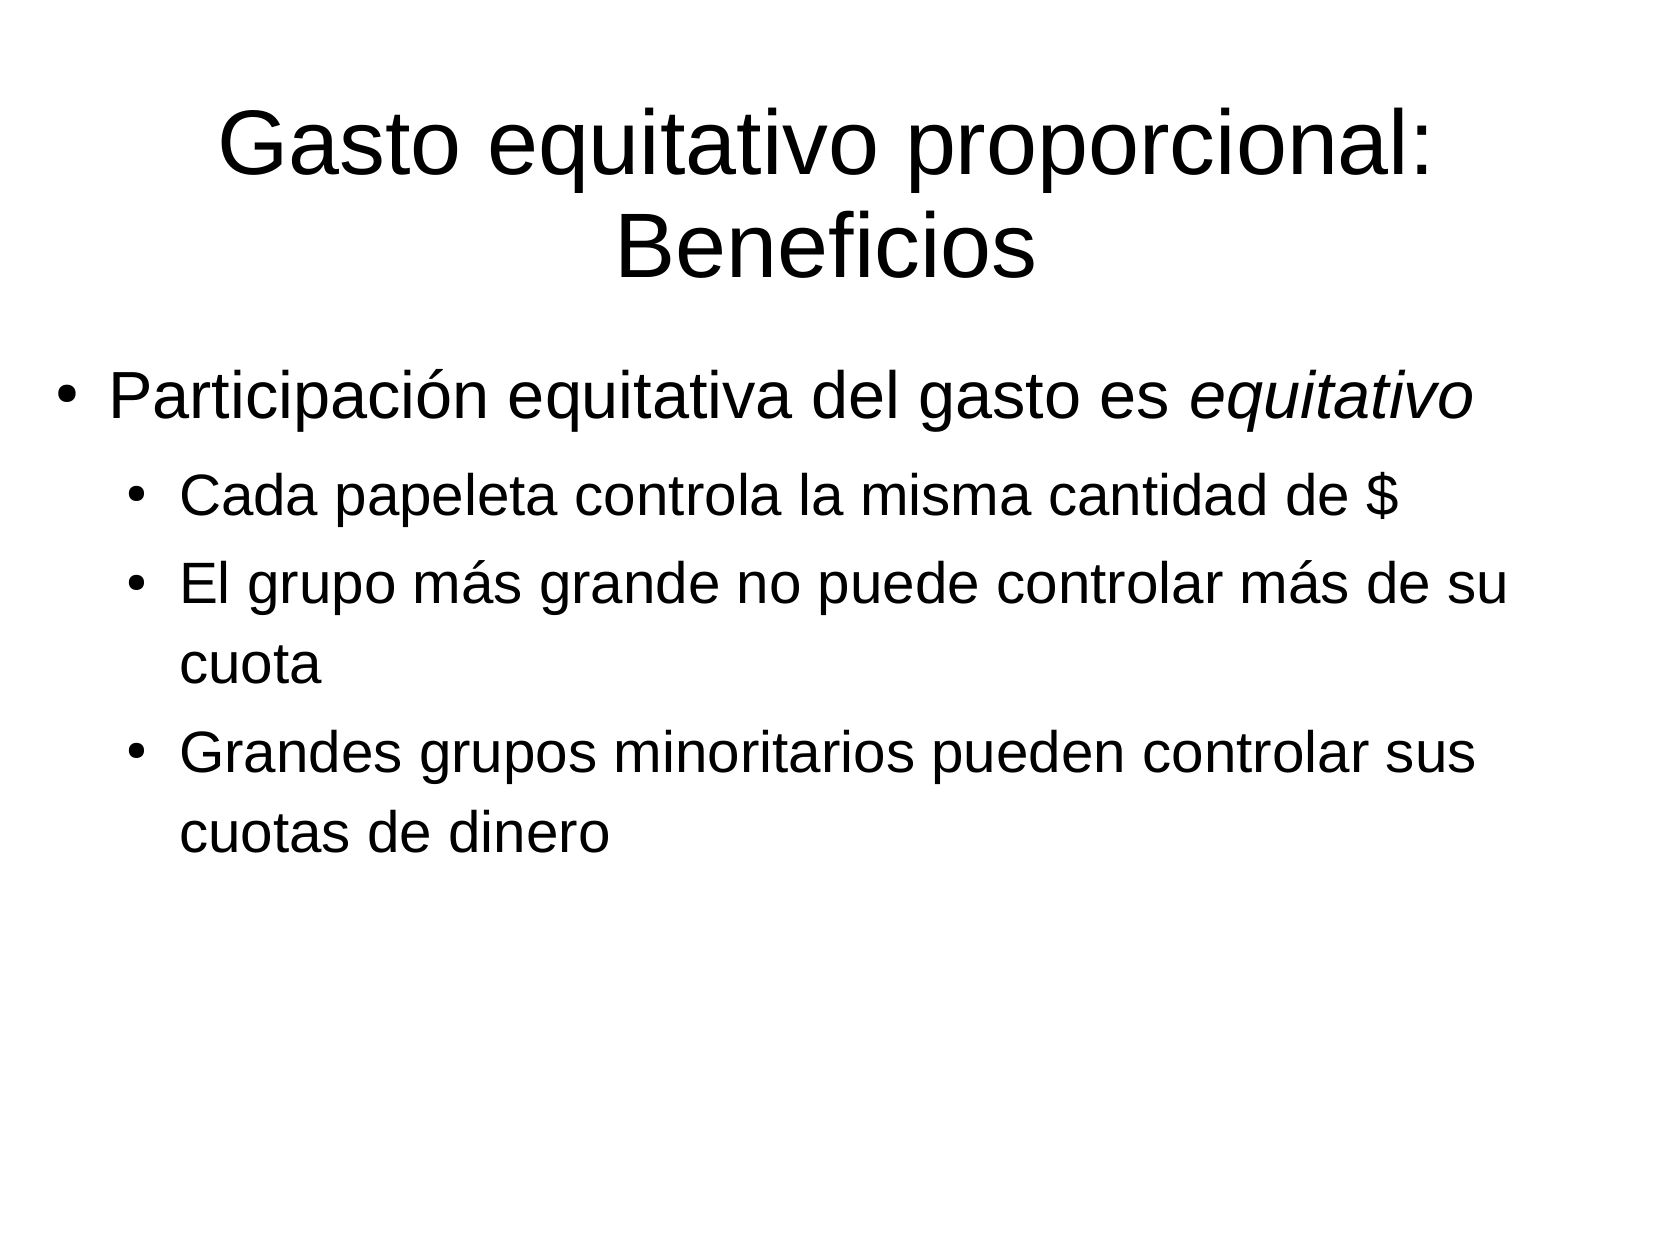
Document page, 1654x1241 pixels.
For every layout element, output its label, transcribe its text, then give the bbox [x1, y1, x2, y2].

list Participación equitativa del gasto es equitativo Cada papeleta controla la misma cantidad de $ El grupo más grande no puede controlar más de su cuota Grandes grupos minoritarios pueden controlar sus cuotas de dinero [37, 358, 1594, 1109]
title Gasto equitativo proporcional: Beneficios [82, 90, 1571, 298]
